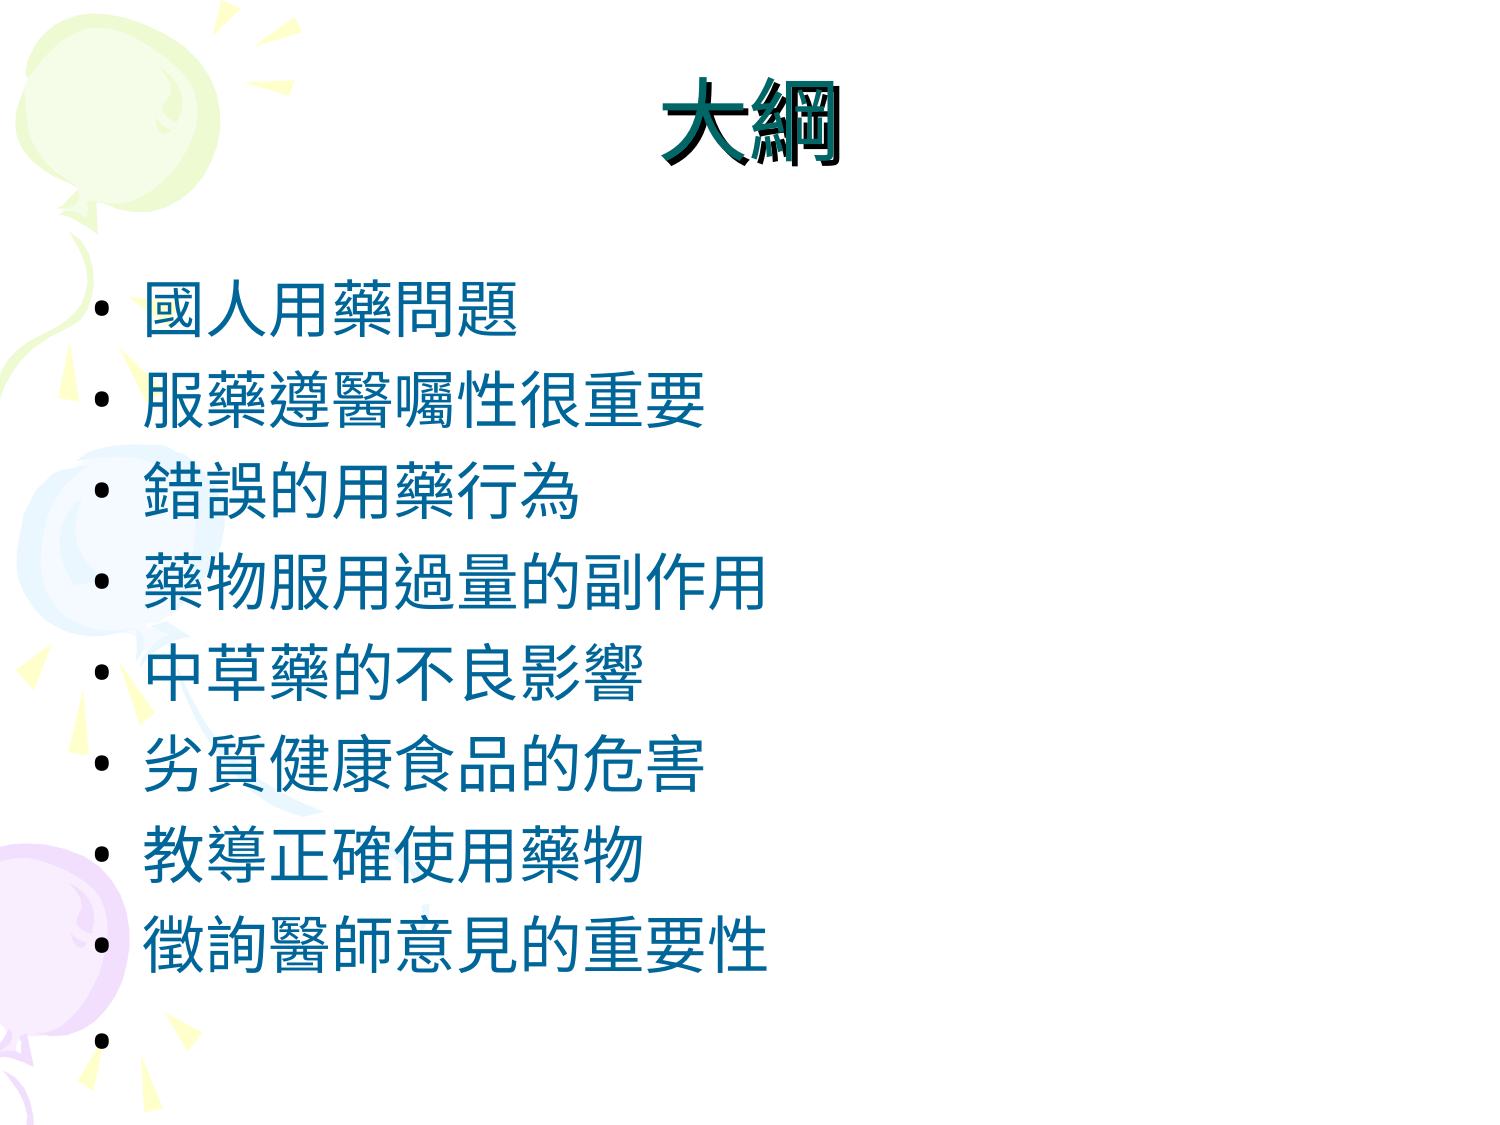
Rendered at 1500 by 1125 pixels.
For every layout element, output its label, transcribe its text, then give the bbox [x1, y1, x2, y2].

list 國人用藥問題 服藥遵醫囑性很重要 錯誤的用藥行為 藥物服用過量的副作用 中草藥的不良影響 劣質健康食品的危害 教導正確使用藥物 徵詢醫師意見的重要性 [75, 262, 1426, 994]
title 大綱 [72, 16, 1426, 233]
